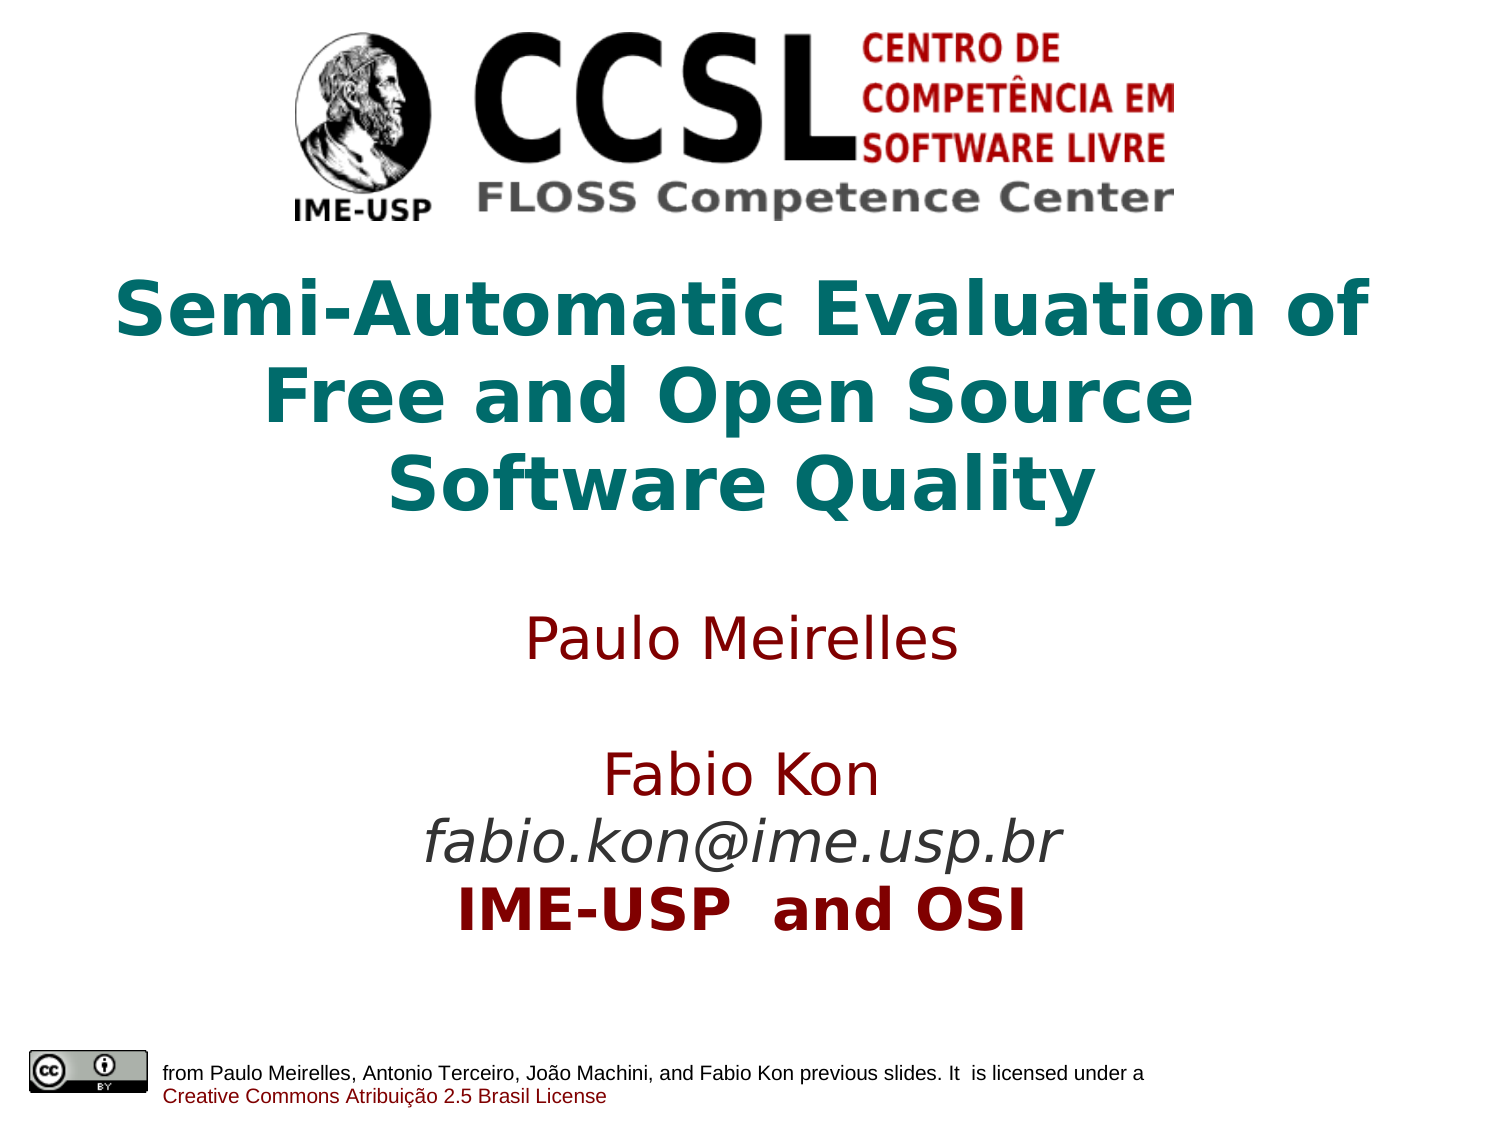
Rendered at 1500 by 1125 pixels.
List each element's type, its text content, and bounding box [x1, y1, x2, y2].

subtitle Semi-Automatic Evaluation of Free and Open Source Software Quality Paulo Meirelles Fabio Kon fabio.kon@ime.usp.br IME-USP and OSI [67, 265, 1418, 946]
picture [295, 32, 1174, 221]
text_box [736, 713, 767, 798]
picture [29, 1050, 148, 1093]
text_box from Paulo Meirelles, Antonio Terceiro, João Machini, and Fabio Kon previous slides. It is licensed under a Creative Commons Atribuição 2.5 Brasil License [147, 1054, 1211, 1116]
